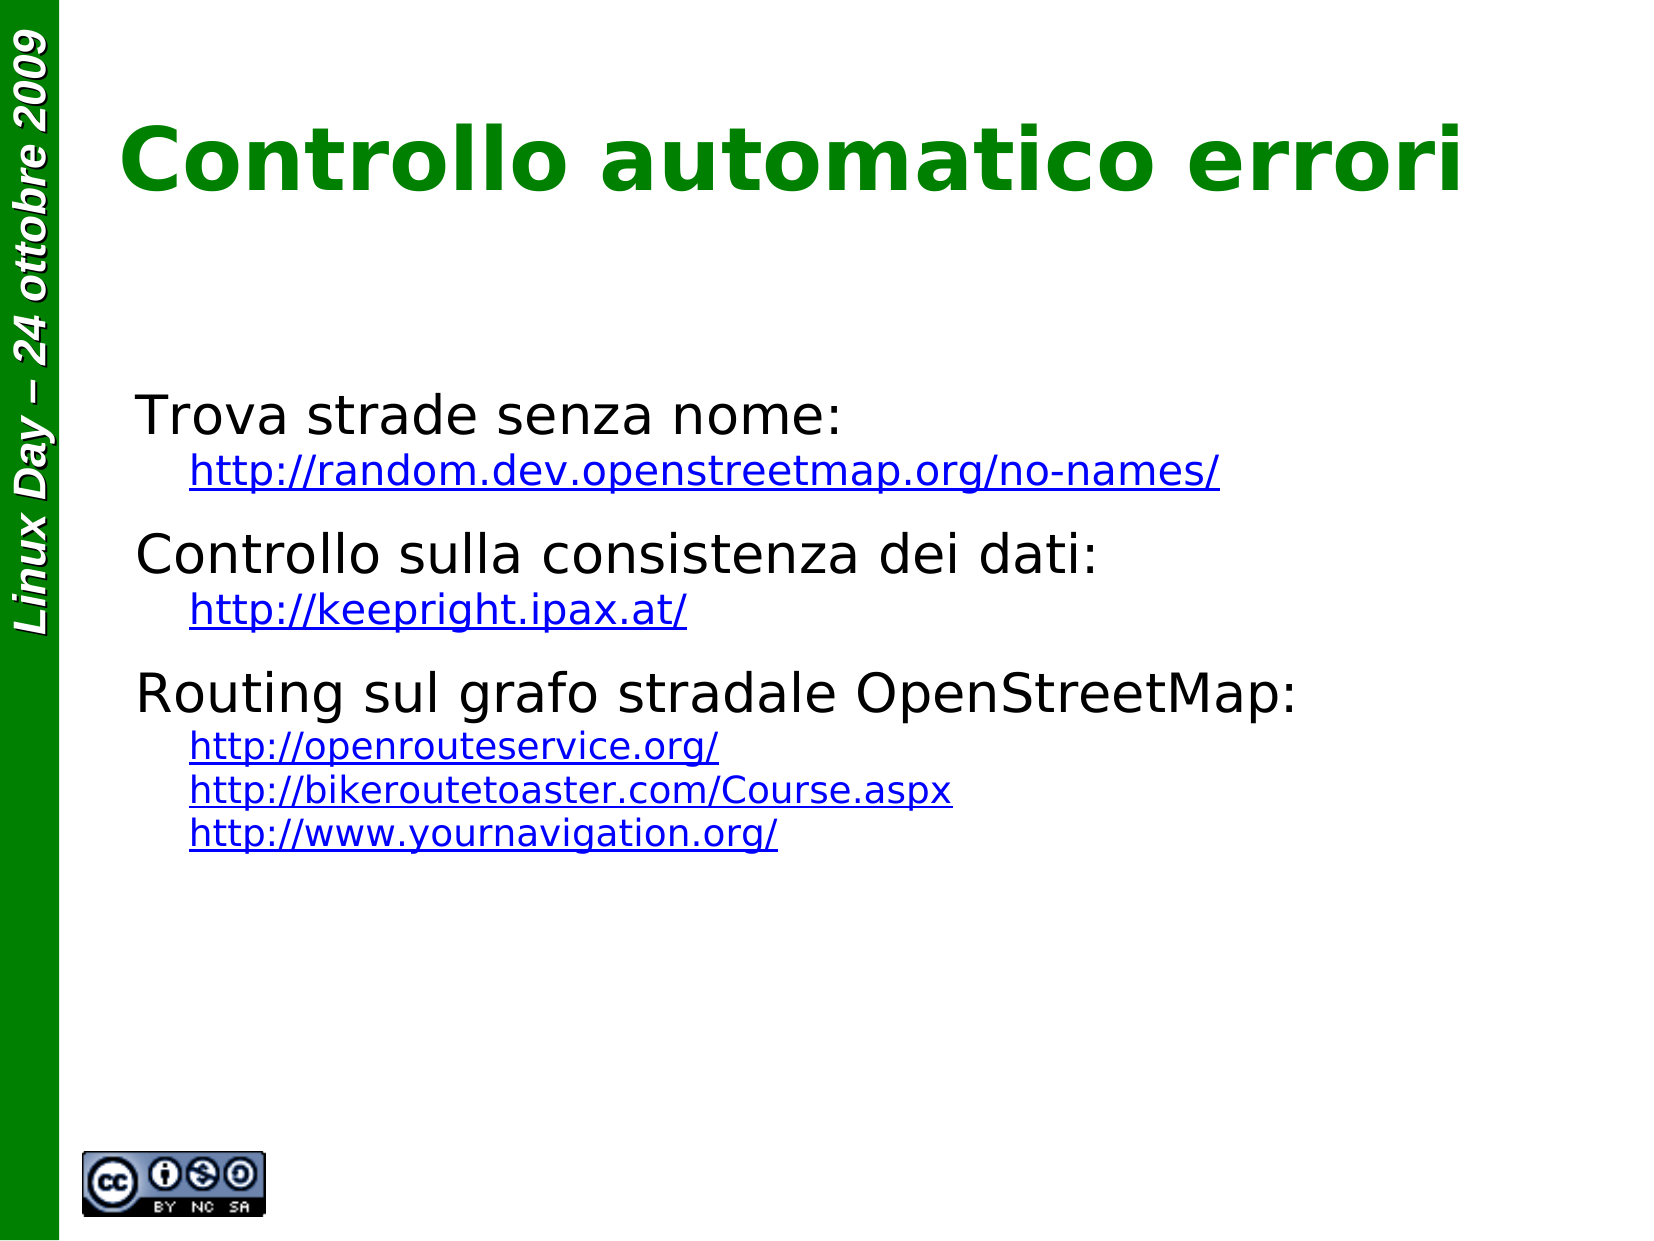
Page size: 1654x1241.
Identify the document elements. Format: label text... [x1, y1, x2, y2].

picture [82, 1151, 266, 1217]
list Trova strade senza nome: http://random.dev.openstreetmap.org/no-names/ Controllo sulla consistenza dei dati: http://keepright.ipax.at/ Routing sul grafo stradale OpenStreetMap: http://openrouteservice.org/ http://bikeroutetoaster.com/Course.aspx http://www.yournavigation.org/ [118, 383, 1418, 1094]
title Controllo automatico errori [118, 64, 1595, 257]
